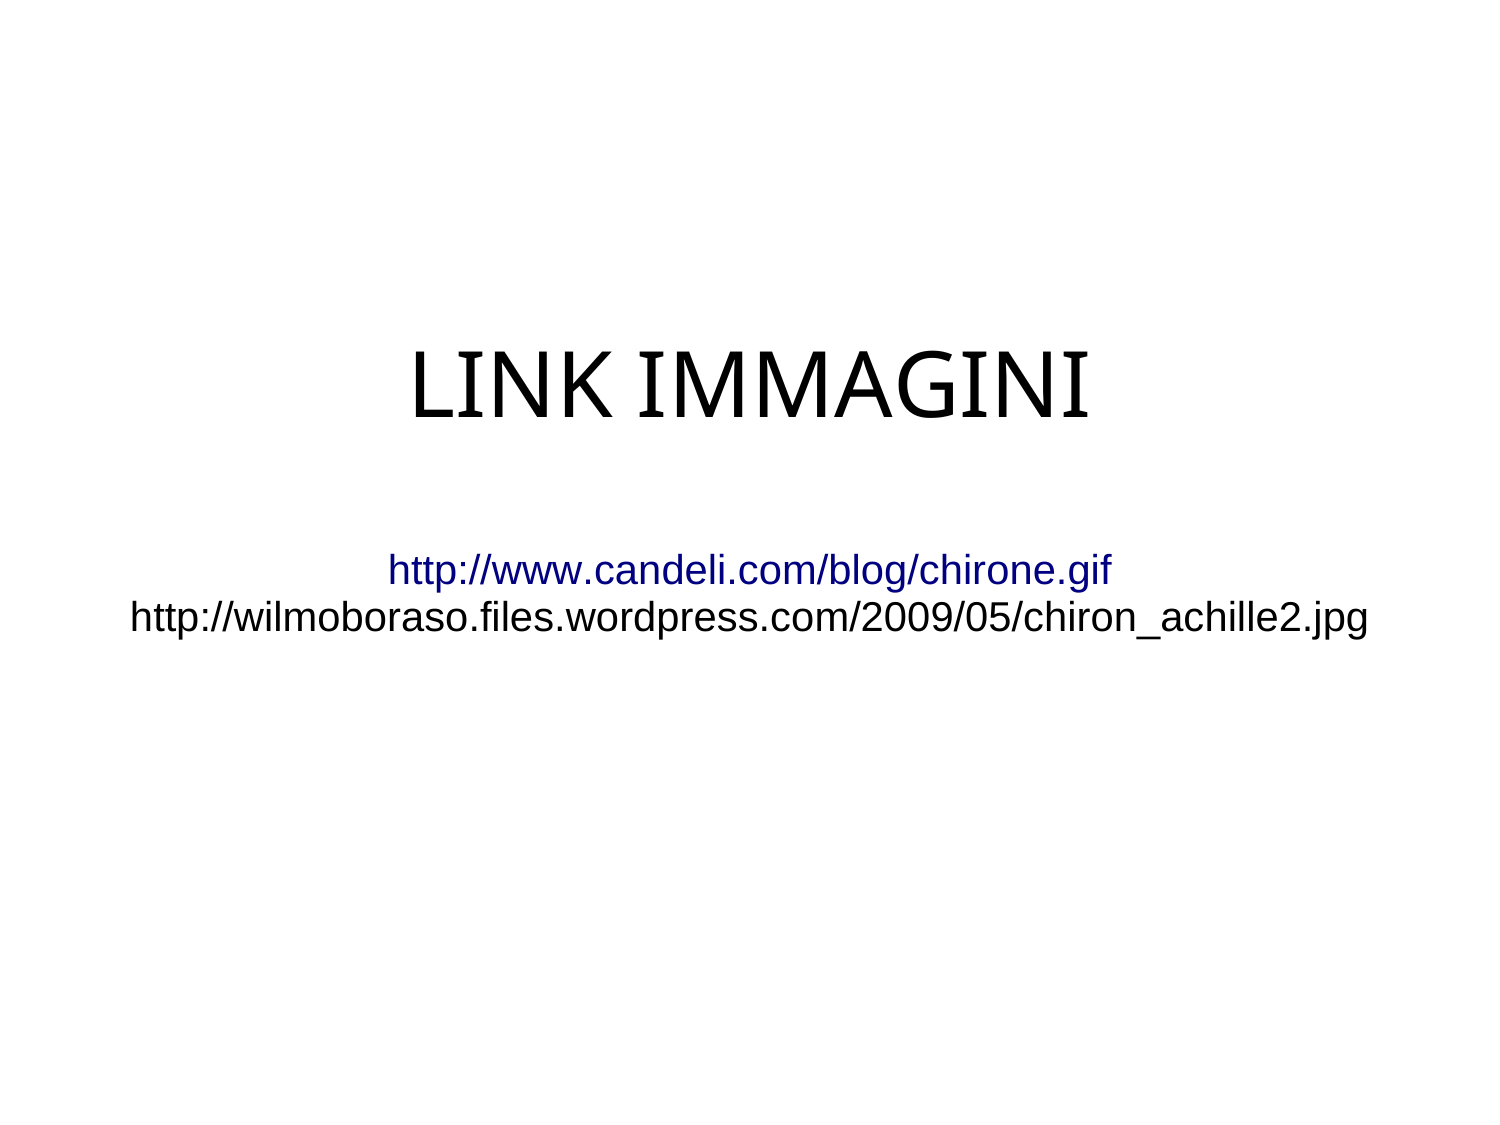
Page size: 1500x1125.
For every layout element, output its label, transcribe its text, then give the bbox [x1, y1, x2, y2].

title LINK IMMAGINI http://www.candeli.com/blog/chirone.gif http://wilmoboraso.files.wordpress.com/2009/05/chiron_achille2.jpg [75, 28, 1425, 1034]
